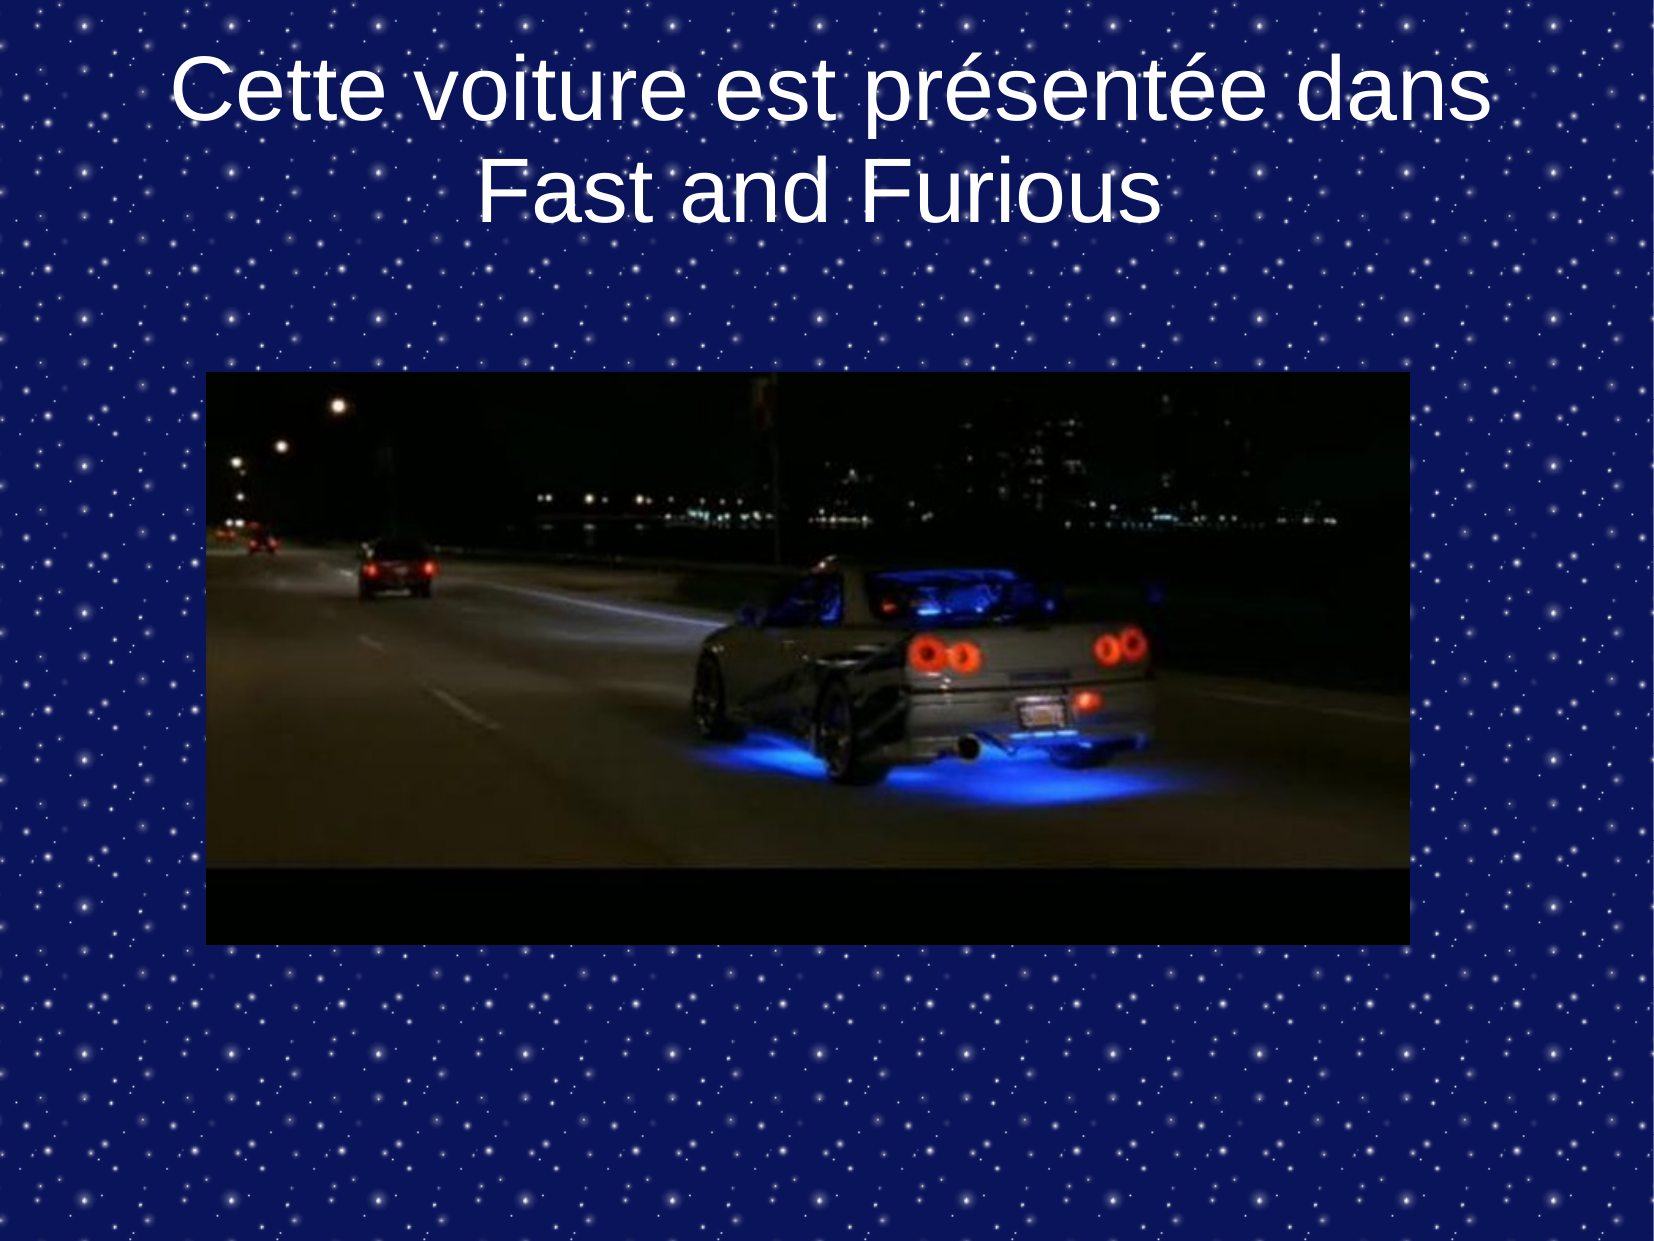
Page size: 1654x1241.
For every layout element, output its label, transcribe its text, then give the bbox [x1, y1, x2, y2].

picture [0, 0, 1654, 1241]
title Cette voiture est présentée dans Fast and Furious [88, 37, 1577, 345]
